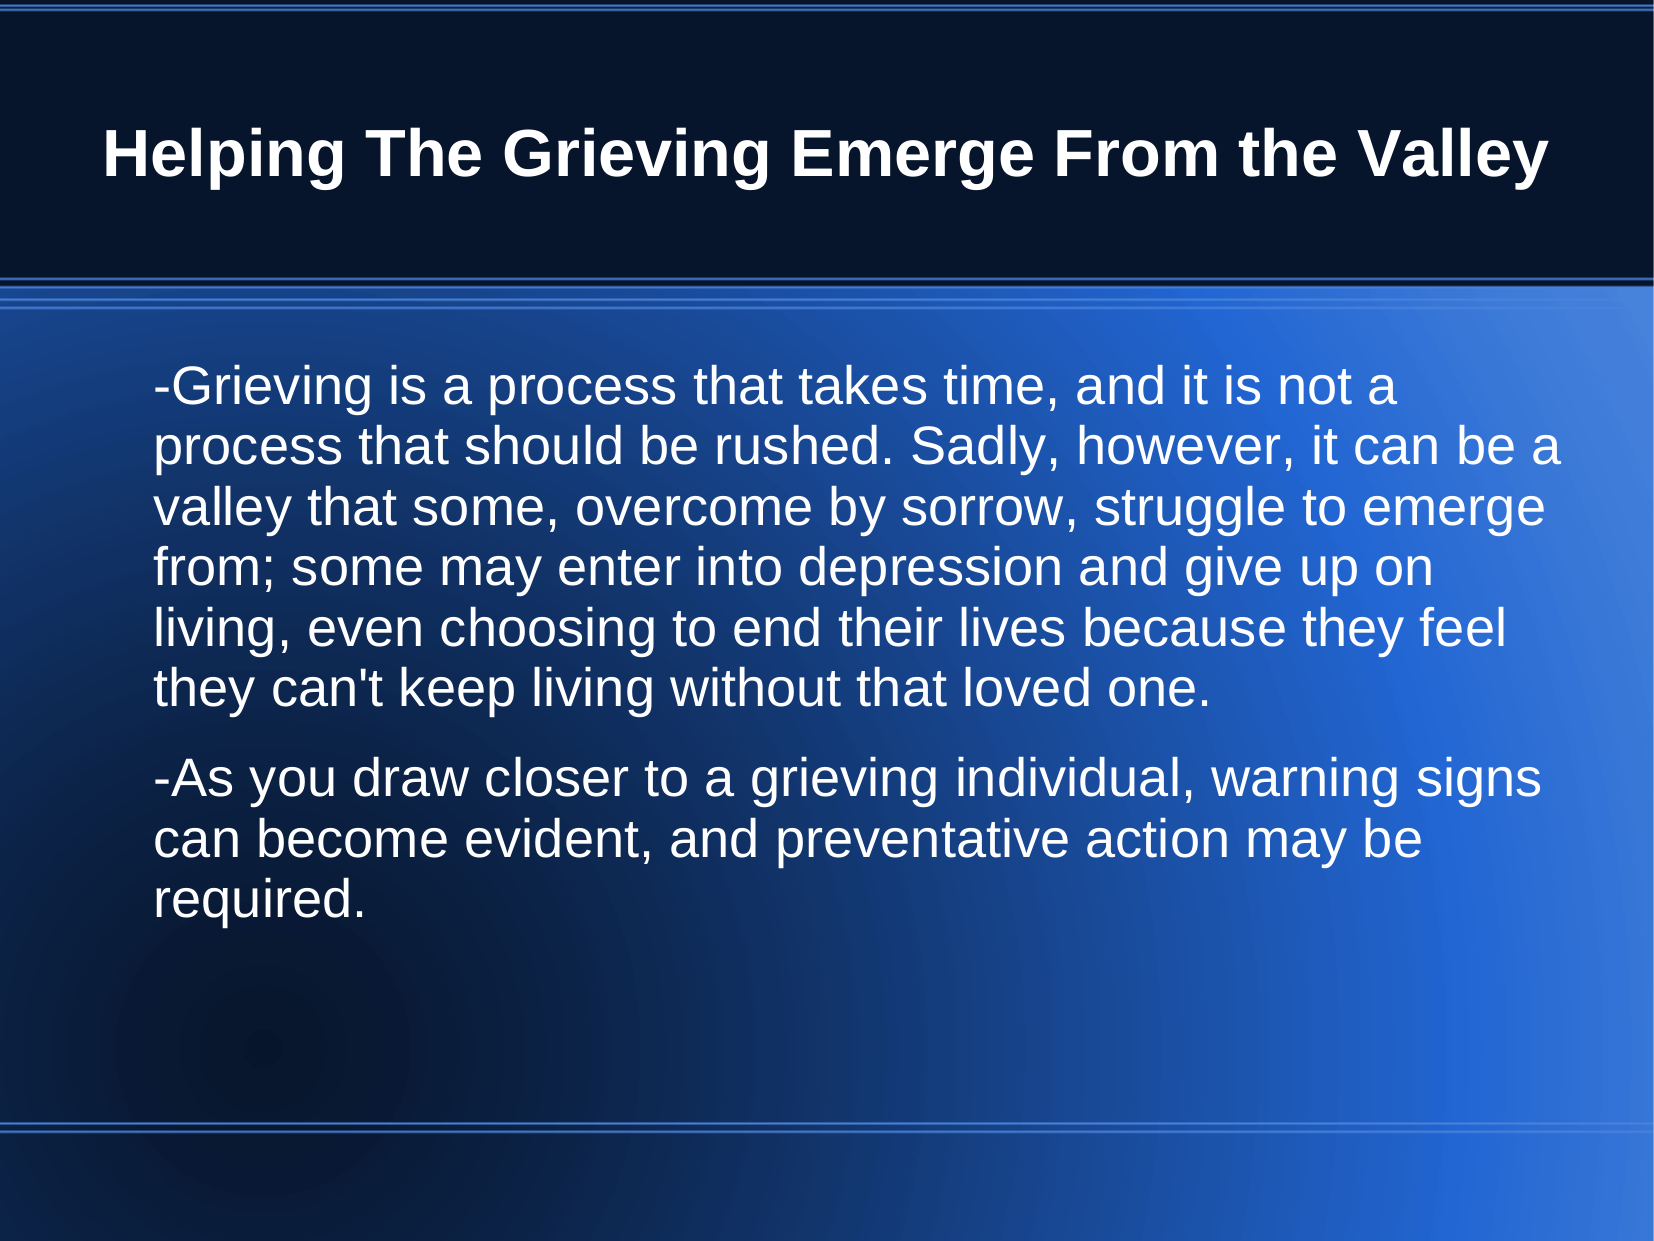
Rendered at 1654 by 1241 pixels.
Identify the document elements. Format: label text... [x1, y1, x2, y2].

picture [0, 0, 1654, 1241]
title Helping The Grieving Emerge From the Valley [82, 49, 1571, 257]
list -Grieving is a process that takes time, and it is not a process that should be rushed. Sadly, however, it can be a valley that some, overcome by sorrow, struggle to emerge from; some may enter into depression and give up on living, even choosing to end their lives because they feel they can't keep living without that loved one. -As you draw closer to a grieving individual, warning signs can become evident, and preventative action may be required. [82, 355, 1571, 1058]
